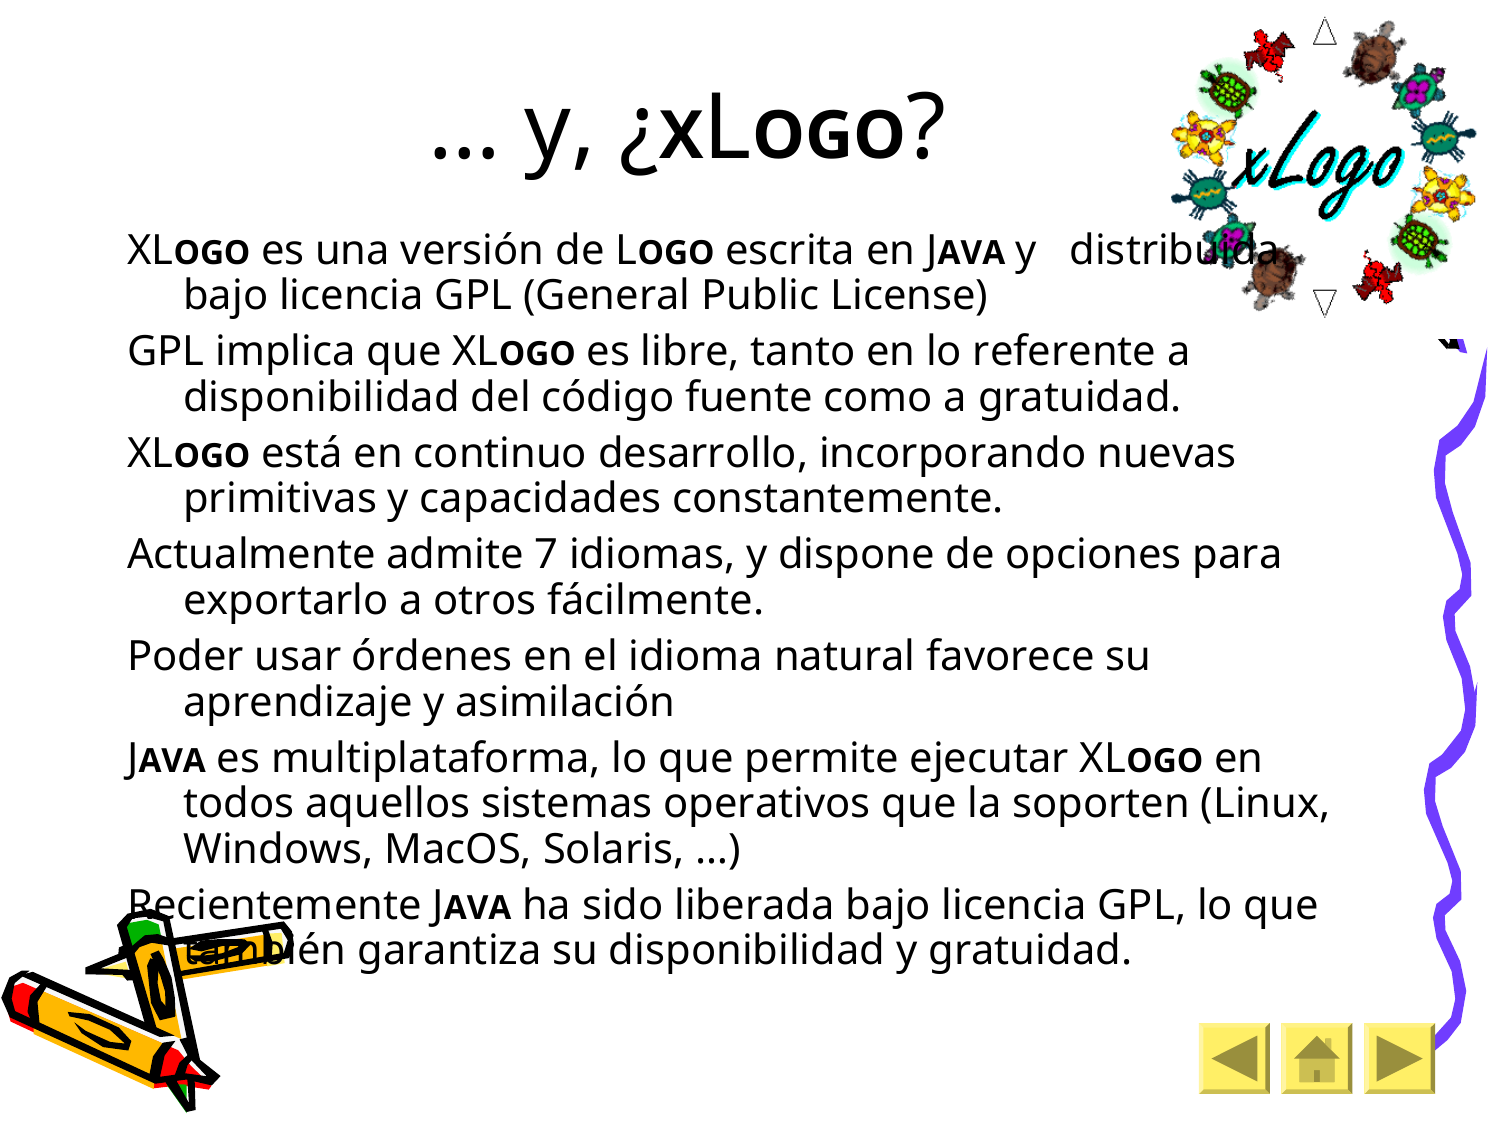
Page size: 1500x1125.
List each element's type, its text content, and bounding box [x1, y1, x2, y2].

text_box [1366, 1023, 1436, 1094]
title … y, ¿XLOGO? [123, 49, 1251, 193]
text_box [1200, 1023, 1270, 1094]
picture [1151, 0, 1500, 339]
list XLOGO es una versión de LOGO escrita en JAVA y distribuida bajo licencia GPL (General Public License) GPL implica que XLOGO es libre, tanto en lo referente a disponibilidad del código fuente como a gratuidad. XLOGO está en continuo desarrollo, incorporando nuevas primitivas y capacidades constantemente. Actualmente admite 7 idiomas, y dispone de opciones para exportarlo a otros fácilmente. Poder usar órdenes en el idioma natural favorece su aprendizaje y asimilación JAVA es multiplataforma, lo que permite ejecutar XLOGO en todos aquellos sistemas operativos que la soporten (Linux, Windows, MacOS, Solaris, …) Recientemente JAVA ha sido liberada bajo licencia GPL, lo que también garantiza su disponibilidad y gratuidad. [112, 220, 1365, 1012]
text_box [1283, 1023, 1353, 1094]
